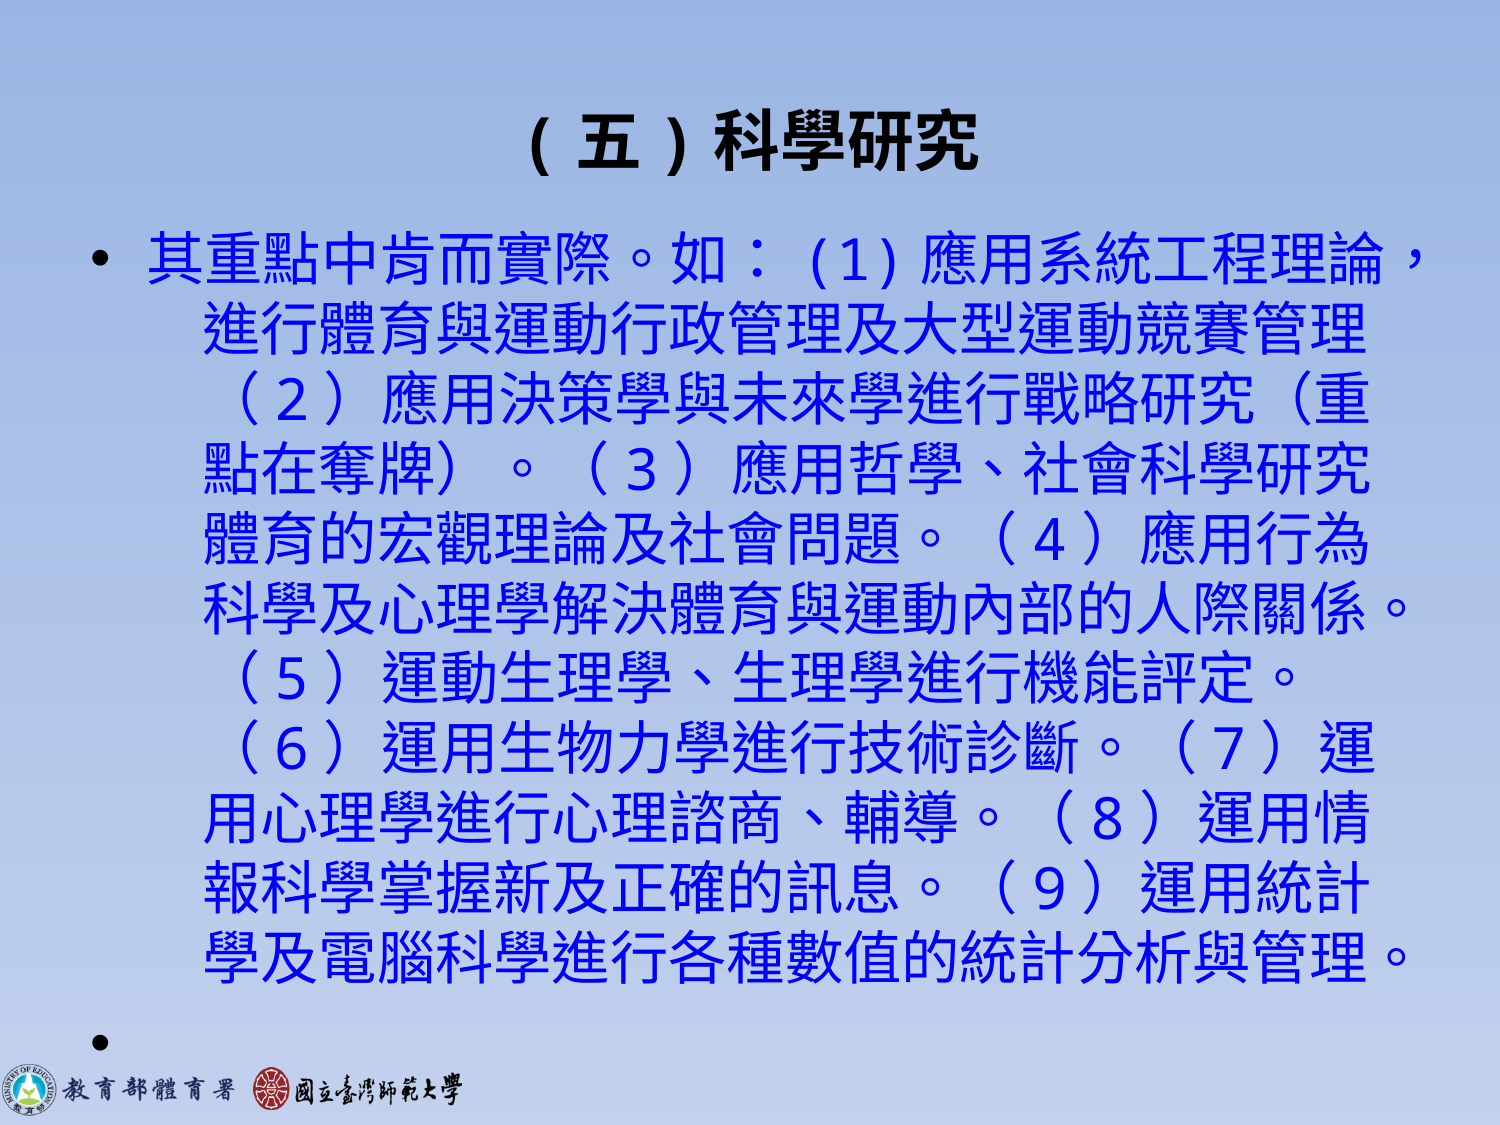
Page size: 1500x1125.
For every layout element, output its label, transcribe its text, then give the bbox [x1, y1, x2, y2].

list 其重點中肯而實際。如：(1)應用系統工程理論，進行體育與運動行政管理及大型運動競賽管理（2）應用決策學與未來學進行戰略研究（重點在奪牌）。（3）應用哲學、社會科學研究體育的宏觀理論及社會問題。（4）應用行為科學及心理學解決體育與運動內部的人際關係。（5）運動生理學、生理學進行機能評定。（6）運用生物力學進行技術診斷。（7）運用心理學進行心理諮商、輔導。（8）運用情報科學掌握新及正確的訊息。（9）運用統計學及電腦科學進行各種數值的統計分析與管理。 [75, 214, 1426, 1005]
title (五)科學研究 [75, 45, 1426, 214]
